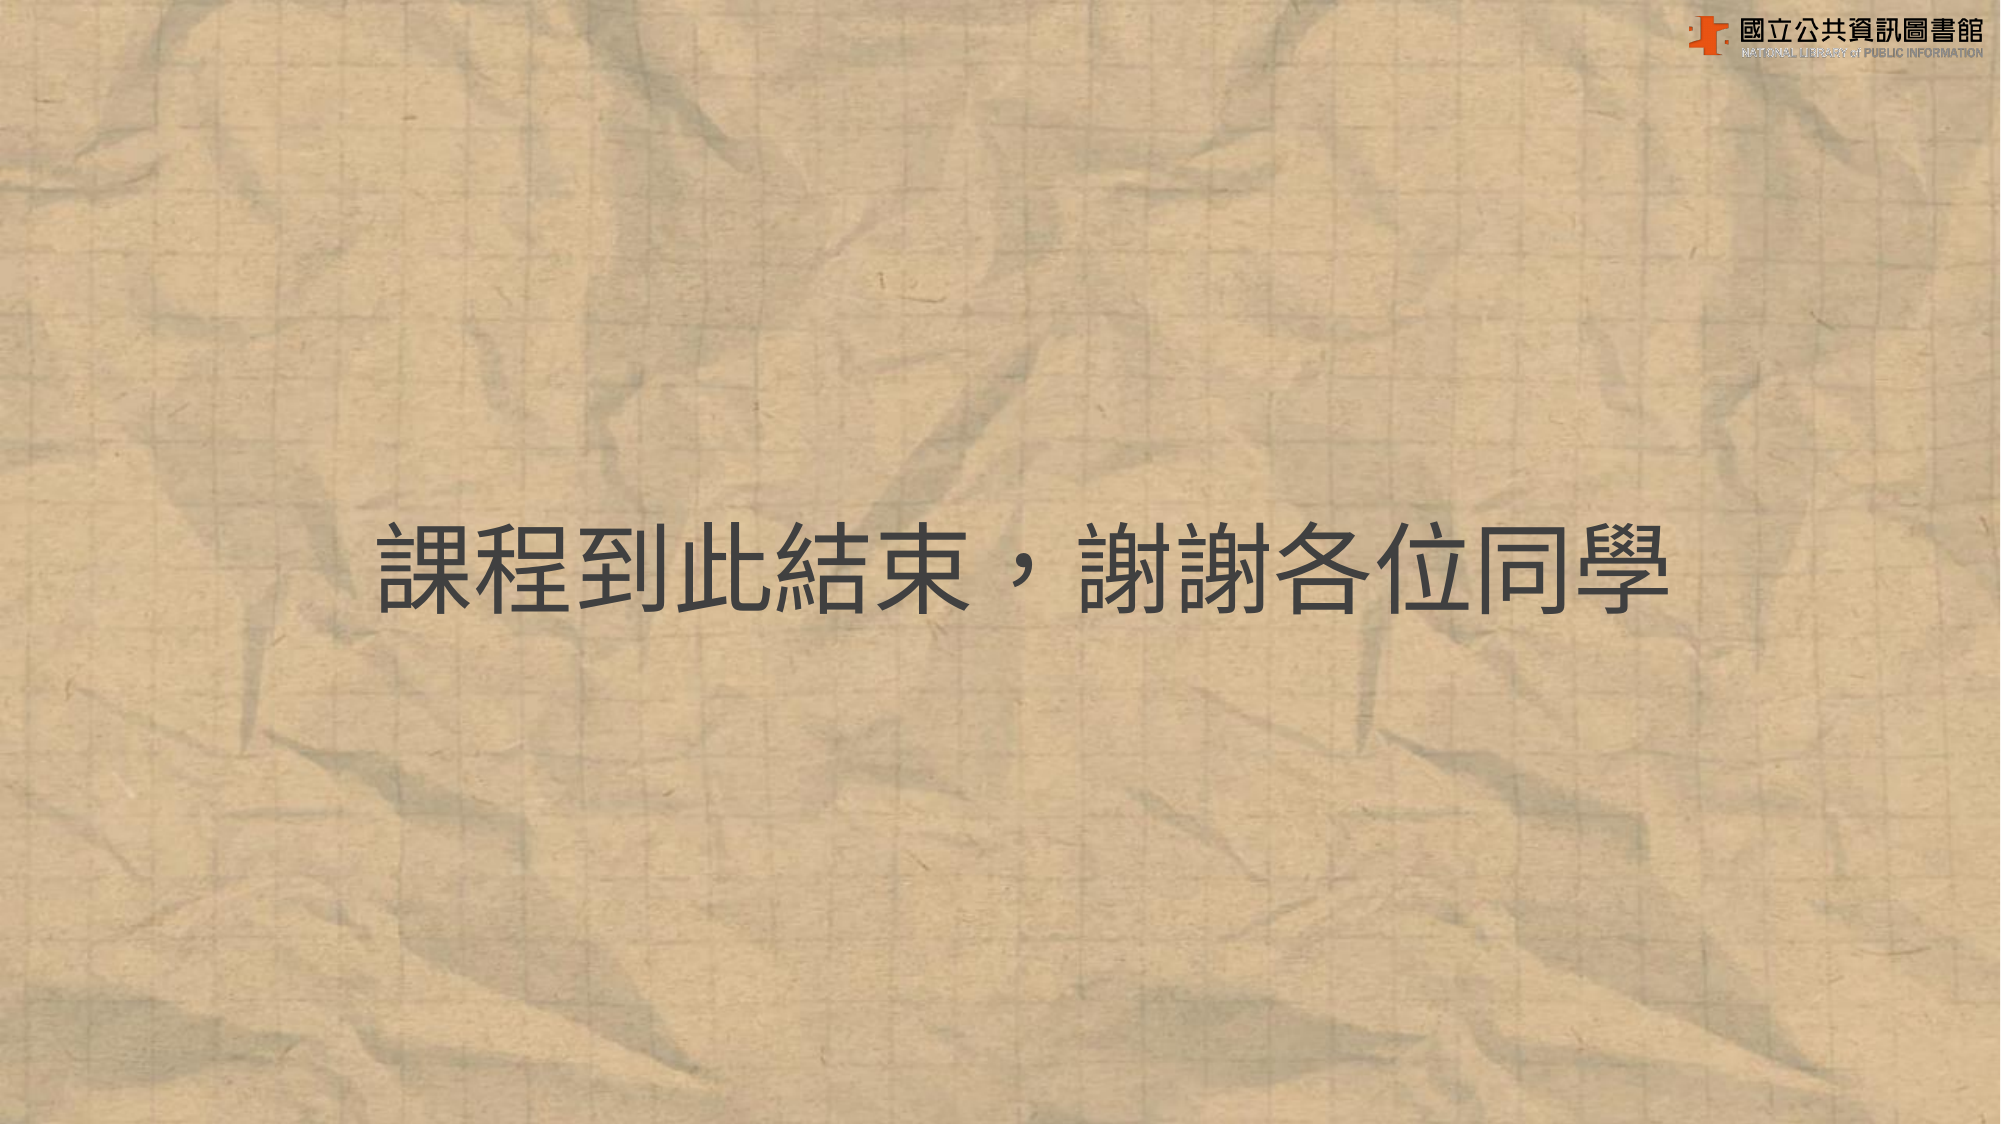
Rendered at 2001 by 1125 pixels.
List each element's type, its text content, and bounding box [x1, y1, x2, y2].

text_box 課程到此結束，謝謝各位同學 [358, 499, 1729, 636]
